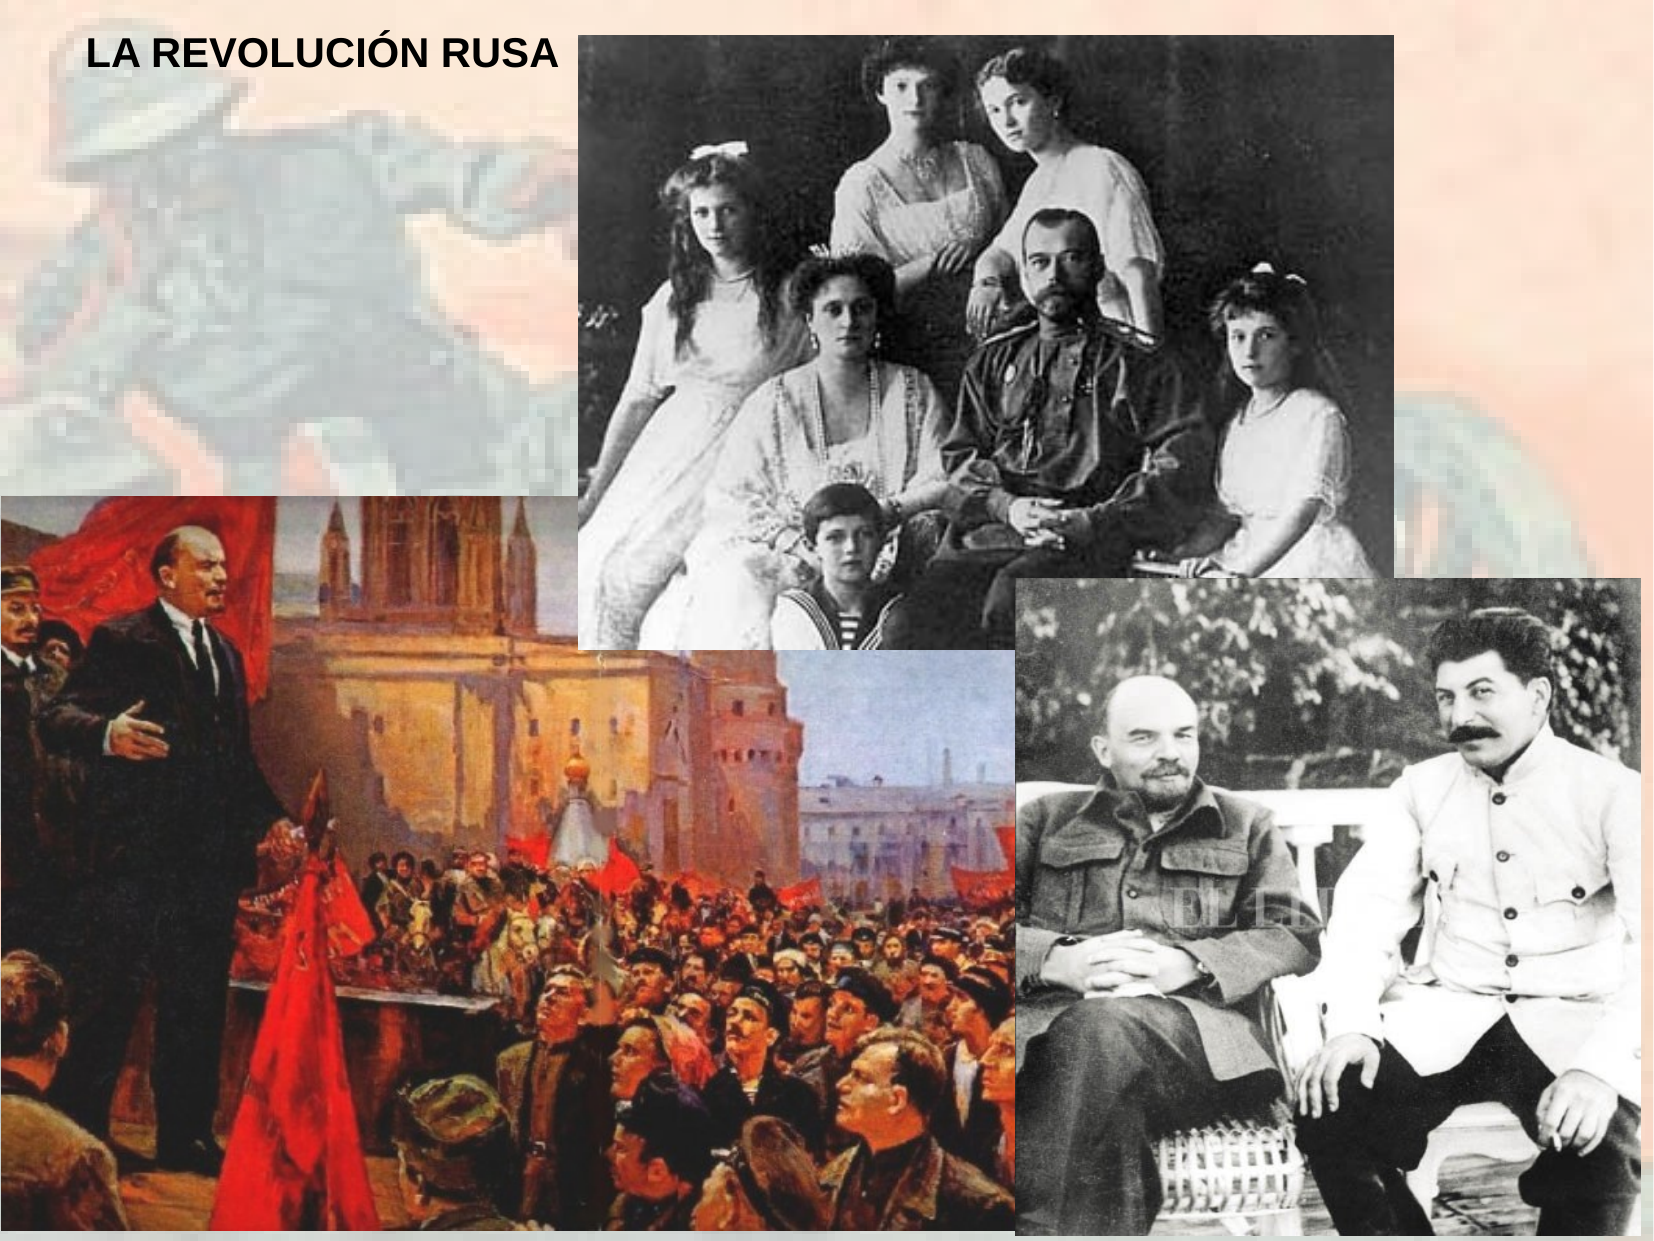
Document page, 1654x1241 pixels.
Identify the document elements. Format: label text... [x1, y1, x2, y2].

text_box LA REVOLUCIÓN RUSA [70, 22, 668, 95]
picture [0, 0, 1654, 1241]
